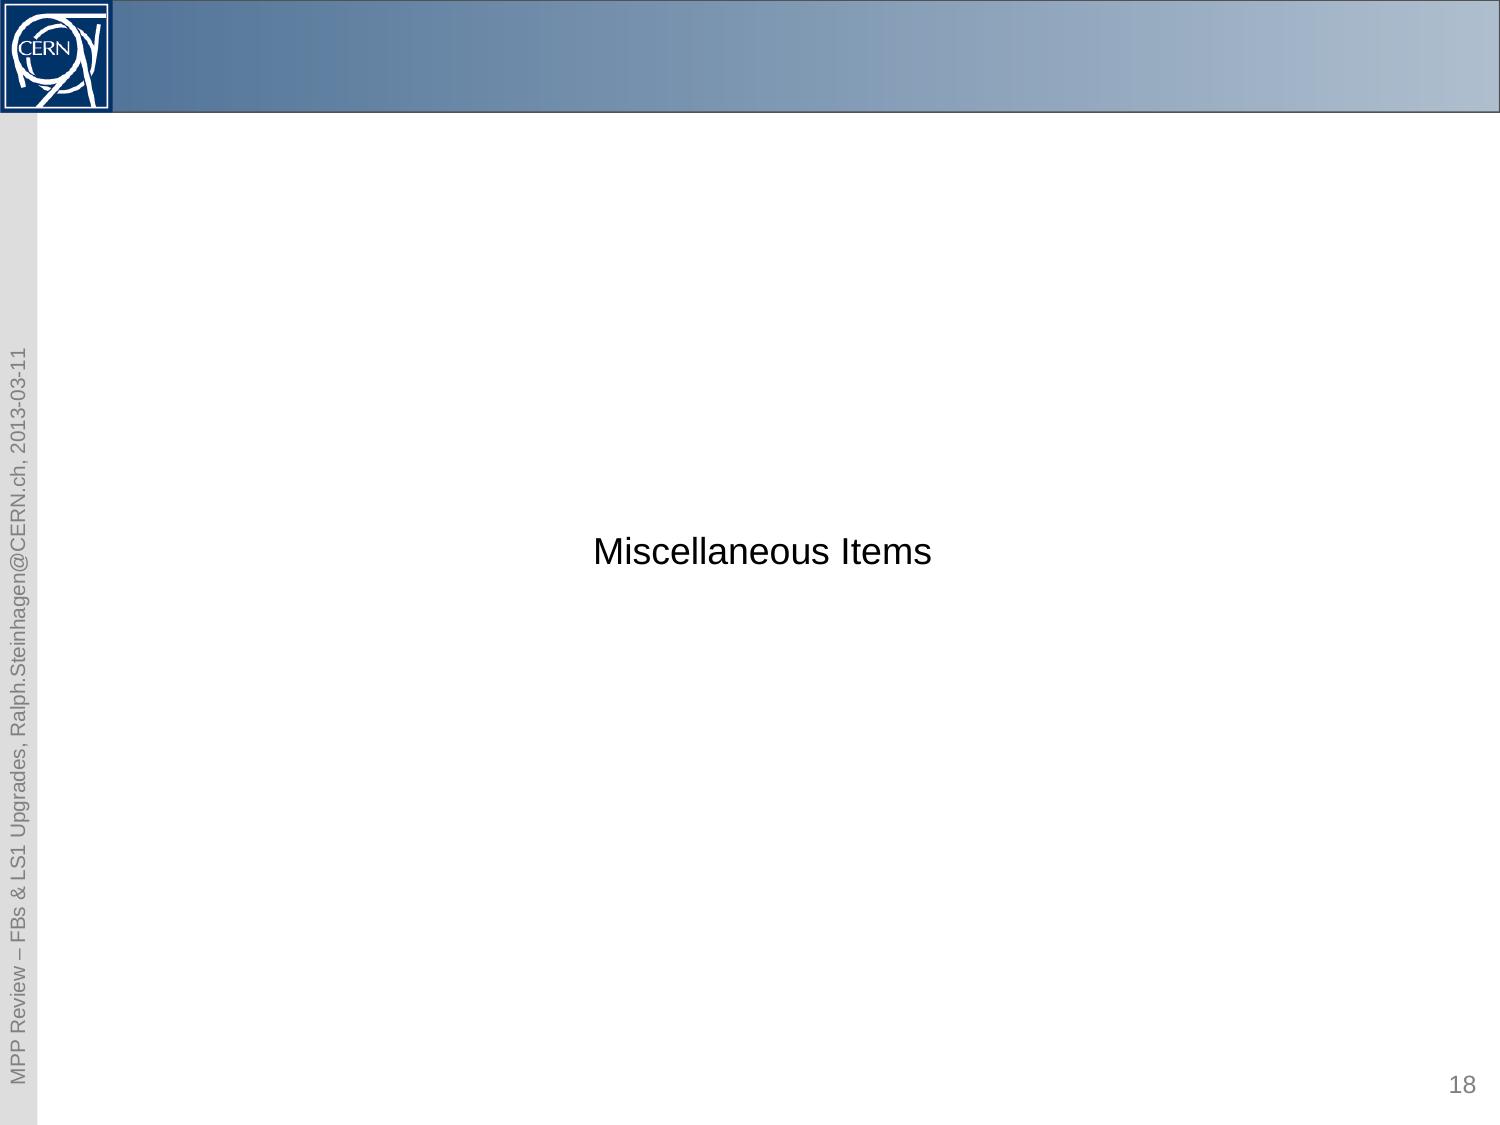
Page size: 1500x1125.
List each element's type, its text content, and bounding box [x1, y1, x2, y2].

picture [0, 0, 113, 113]
subtitle Miscellaneous Items [87, 137, 1438, 1030]
